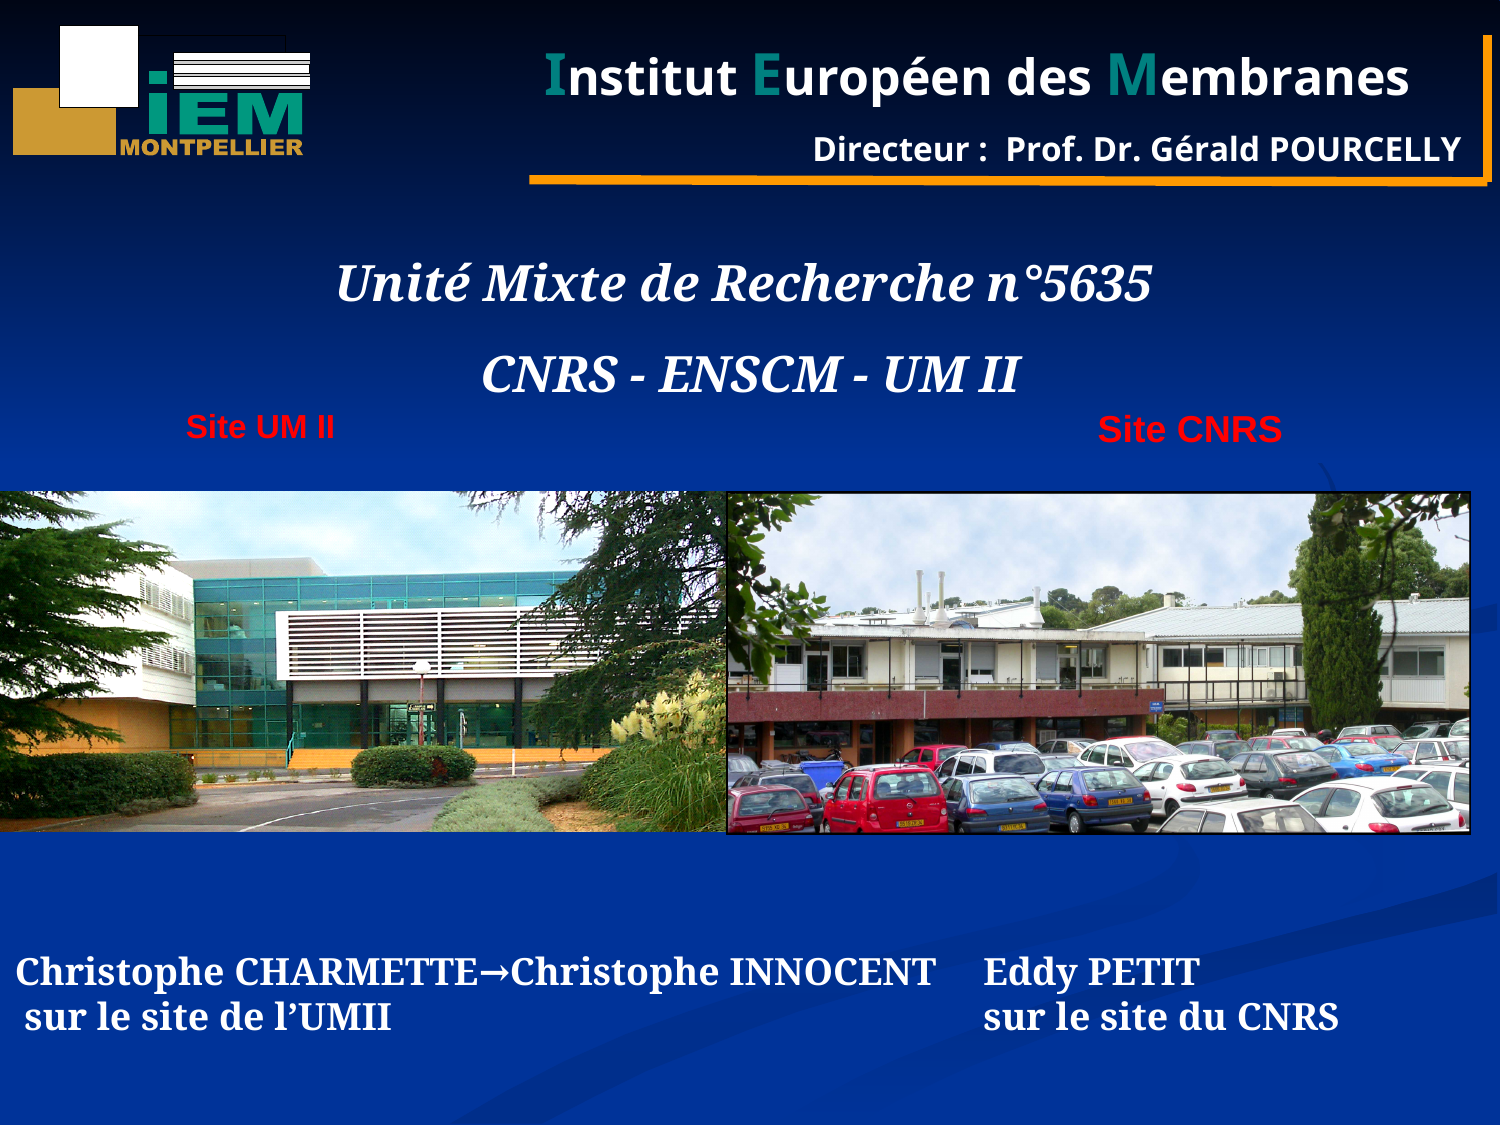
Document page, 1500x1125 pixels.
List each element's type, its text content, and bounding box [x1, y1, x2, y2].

picture [12, 24, 310, 156]
text_box Institut Européen des Membranes Directeur : Prof. Dr. Gérald POURCELLY [332, 36, 1463, 168]
text_box Site CNRS [1057, 410, 1335, 448]
picture [0, 491, 1471, 835]
text_box Site UM II [171, 410, 423, 448]
text_box Christophe CHARMETTE→Christophe INNOCENT sur le site de l’UMII [0, 940, 968, 1046]
text_box Unité Mixte de Recherche n°5635 CNRS - ENSCM - UM II [0, 243, 1500, 410]
text_box Eddy PETIT sur le site du CNRS [968, 940, 1500, 1046]
